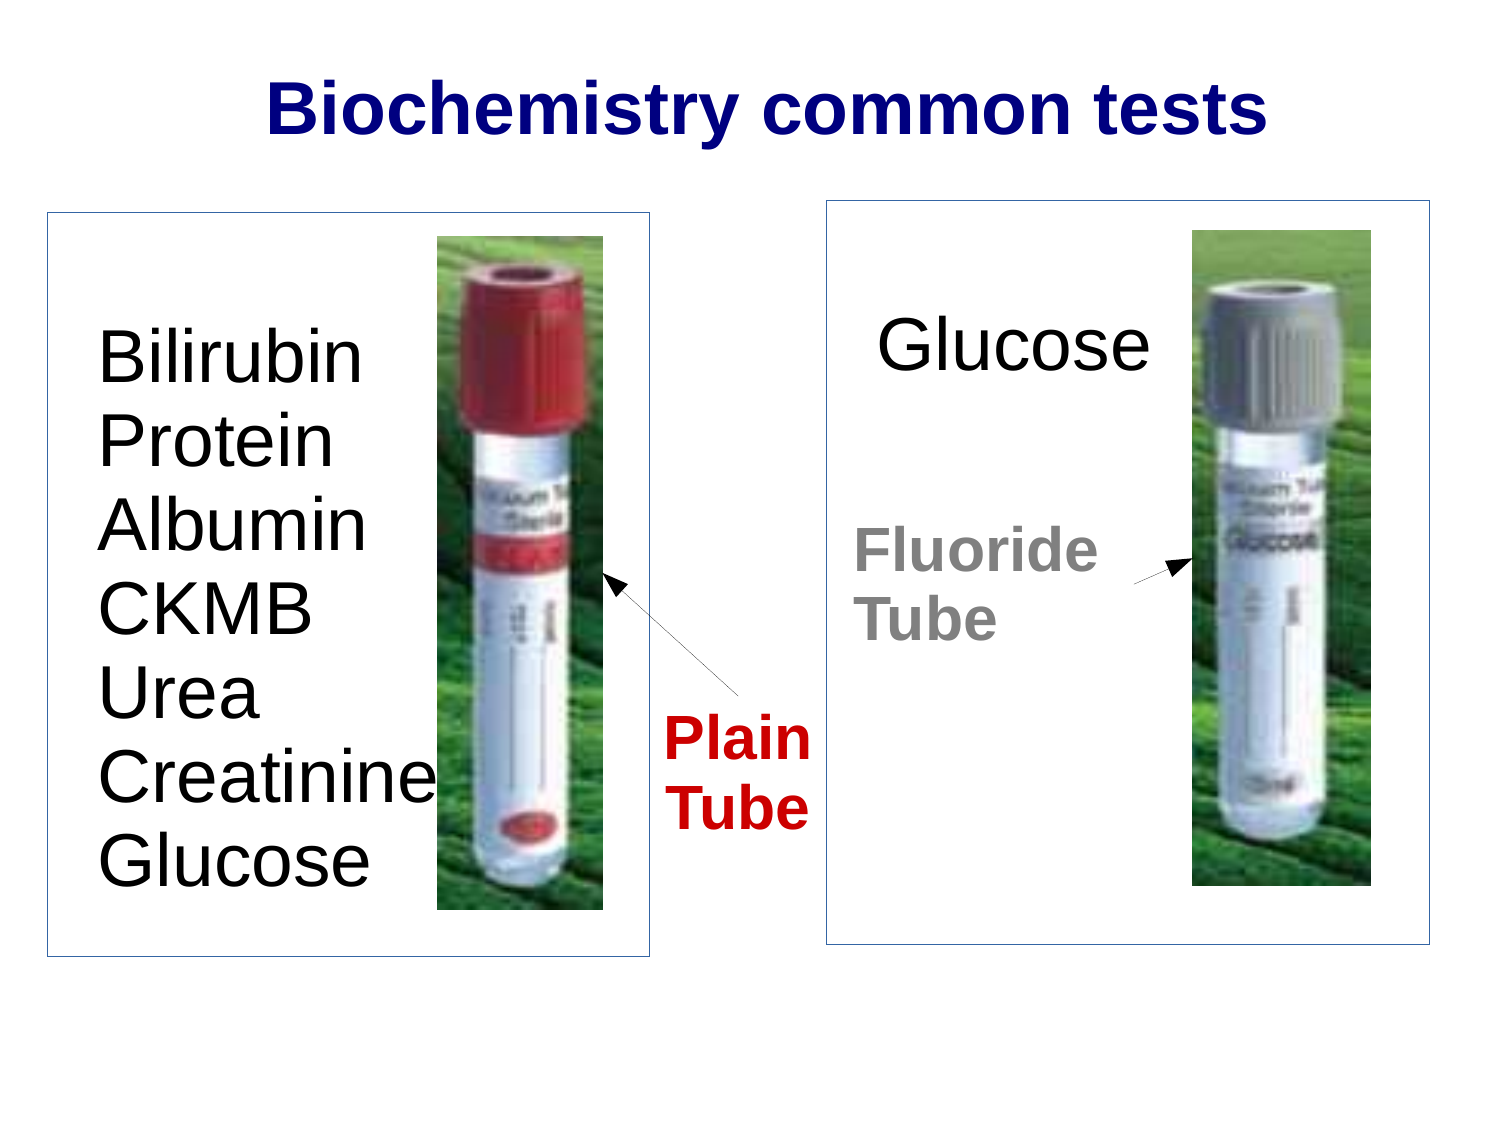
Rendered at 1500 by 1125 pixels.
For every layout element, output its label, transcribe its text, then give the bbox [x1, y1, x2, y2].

text_box Glucose [862, 294, 1192, 414]
text_box Fluoride Tube [838, 507, 1134, 662]
text_box Bilirubin Protein Albumin CKMB Urea Creatinine Glucose [82, 307, 437, 910]
text_box [826, 200, 1430, 945]
text_box Plain Tube [590, 696, 886, 851]
text_box Biochemistry common tests [118, 59, 1418, 202]
text_box [47, 212, 650, 957]
picture [437, 236, 603, 910]
picture [1192, 230, 1371, 886]
text_box [603, 576, 650, 696]
